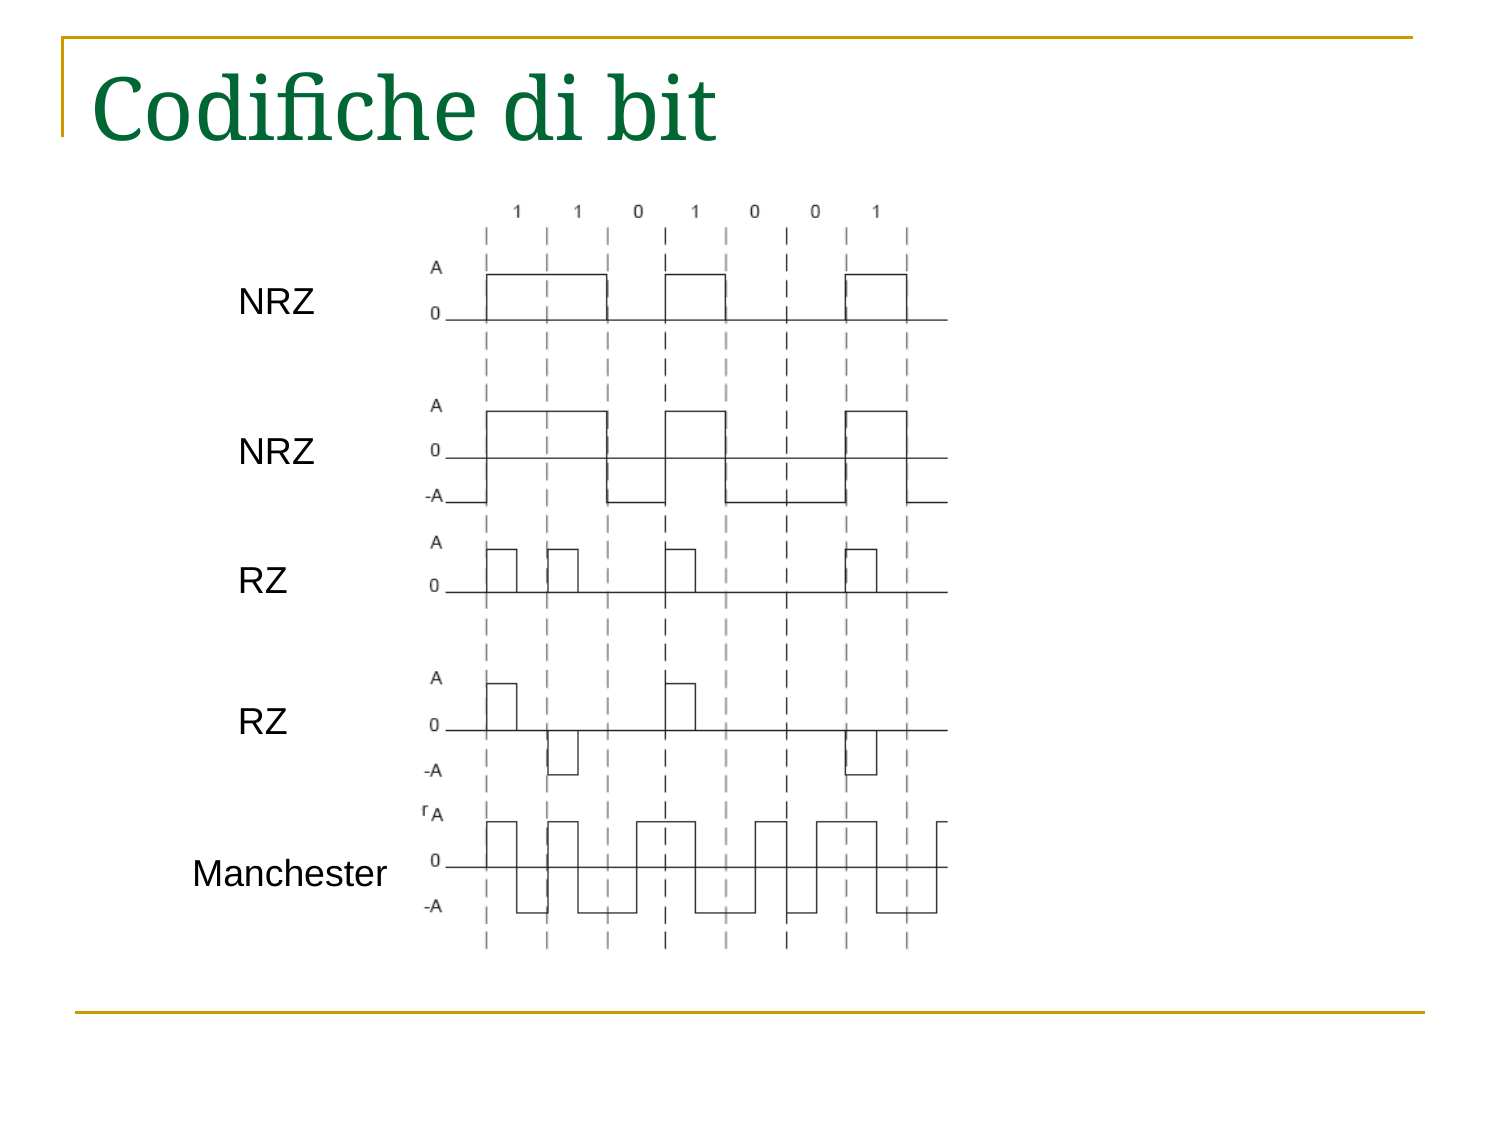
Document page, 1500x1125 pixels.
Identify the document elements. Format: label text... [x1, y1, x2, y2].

text_box RZ [223, 548, 303, 610]
title Codifiche di bit [75, 45, 1426, 233]
text_box RZ [223, 689, 303, 750]
text_box NRZ [223, 419, 331, 481]
picture [421, 175, 987, 988]
text_box Manchester [177, 841, 403, 903]
text_box NRZ [223, 269, 331, 330]
